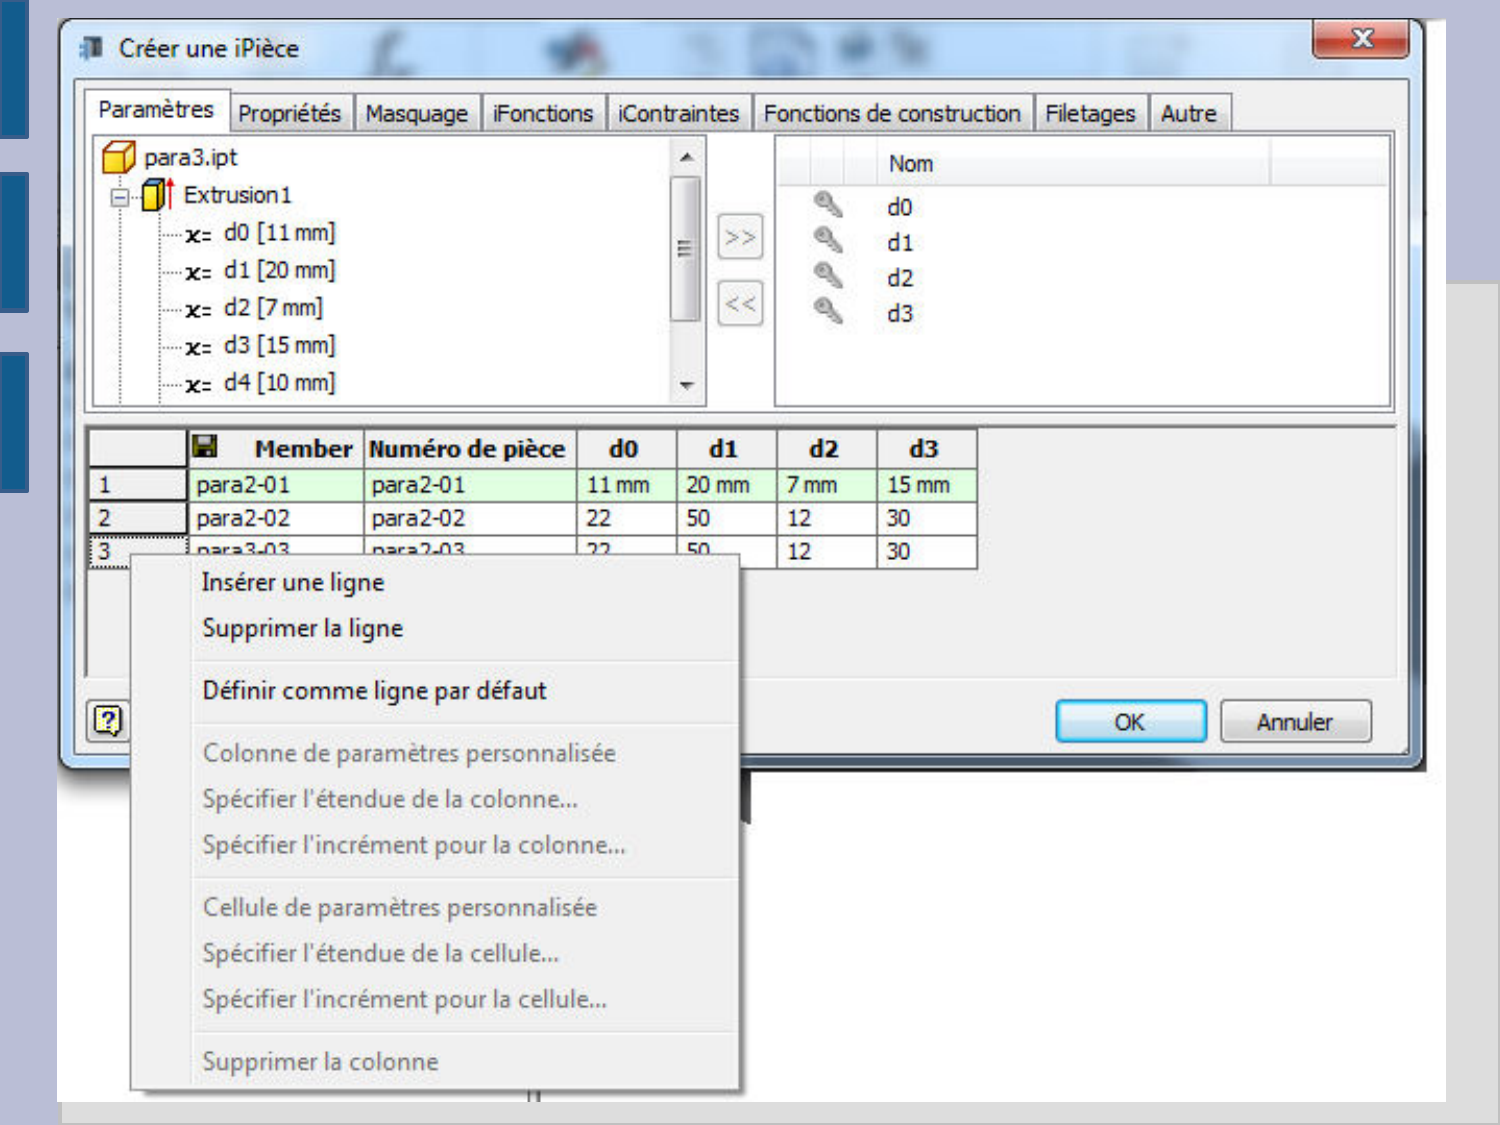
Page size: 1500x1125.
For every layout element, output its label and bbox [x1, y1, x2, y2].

picture [57, 18, 1446, 1102]
